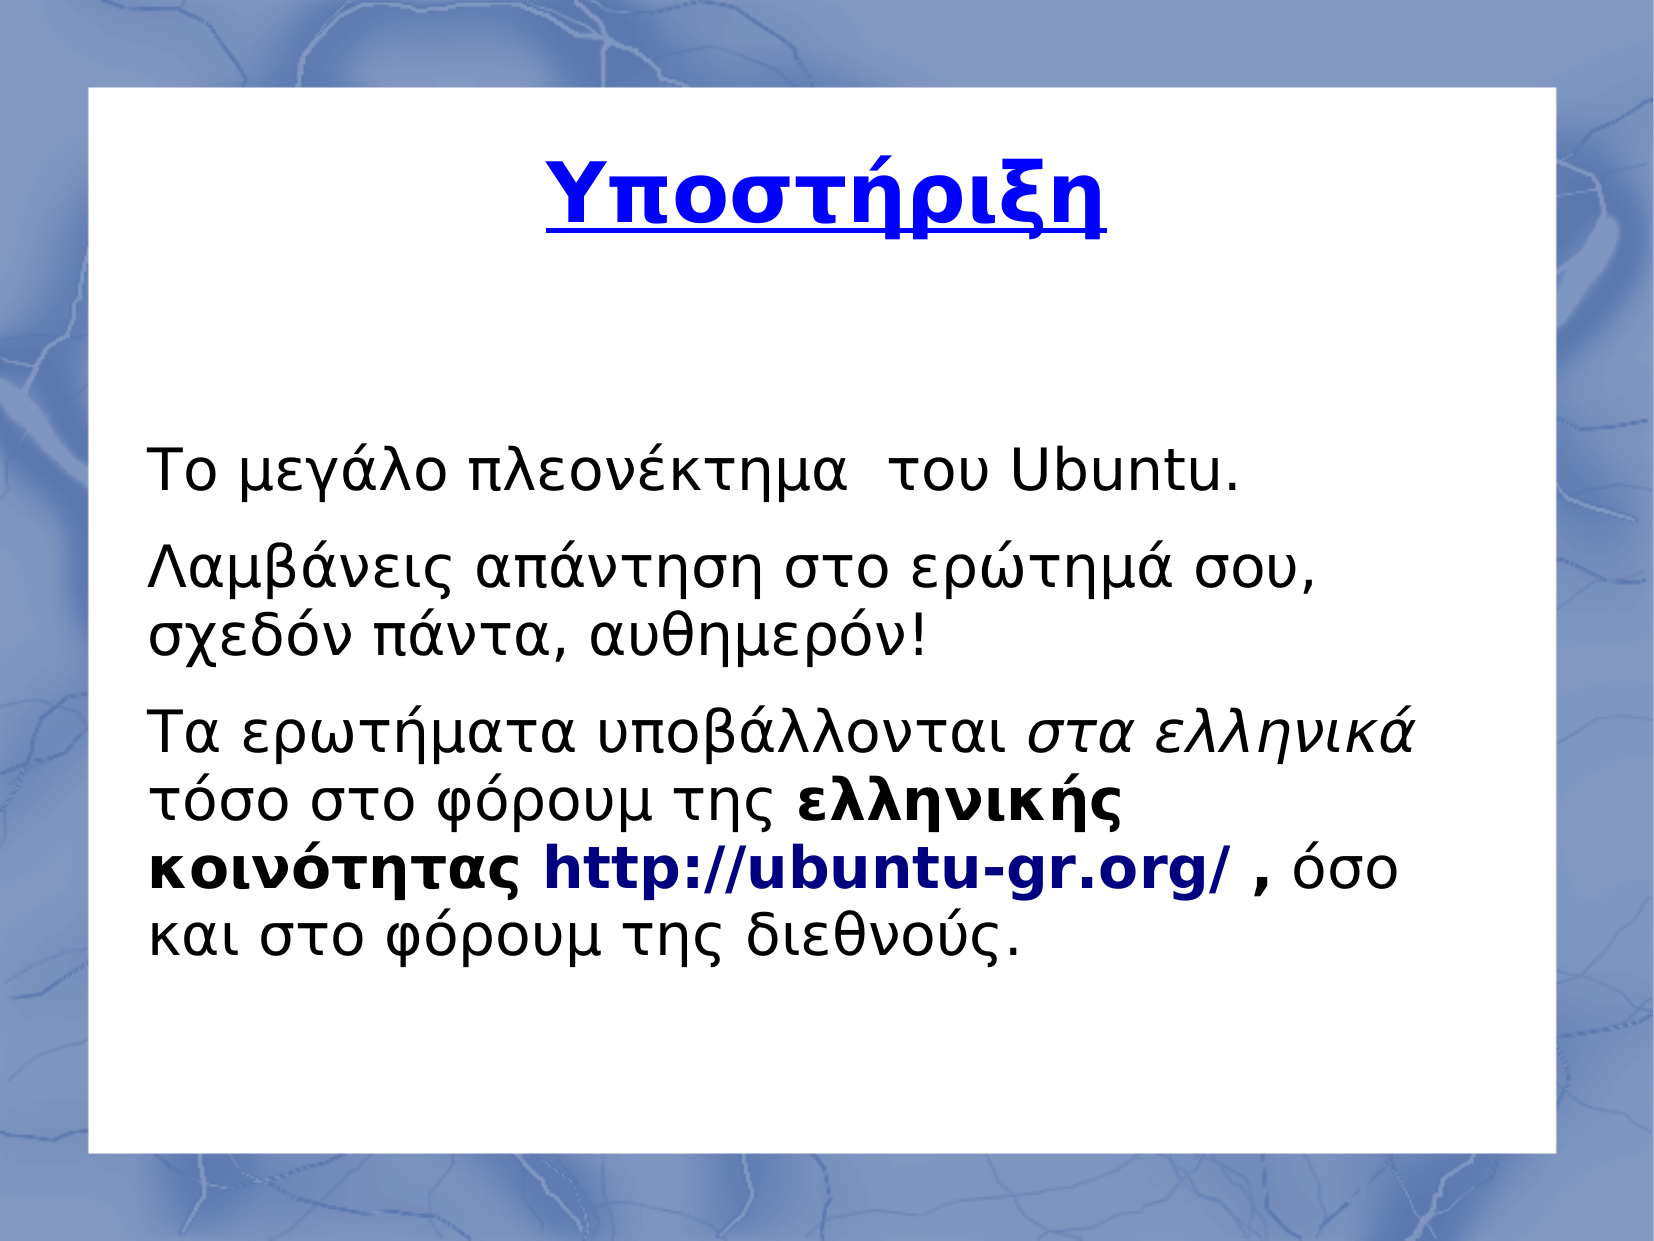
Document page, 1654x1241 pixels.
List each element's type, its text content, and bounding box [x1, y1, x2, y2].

title Υποστήριξη [118, 98, 1536, 291]
list Το μεγάλο πλεονέκτημα του Ubuntu. Λαμβάνεις απάντηση στο ερώτημά σου, σχεδόν πάντα, αυθημερόν! Τα ερωτήματα υποβάλλονται στα ελληνικά τόσο στο φόρουμ της ελληνικής κοινότητας http://ubuntu-gr.org/ , όσο και στο φόρουμ της διεθνούς. [147, 436, 1477, 1067]
picture [0, 0, 1654, 1241]
